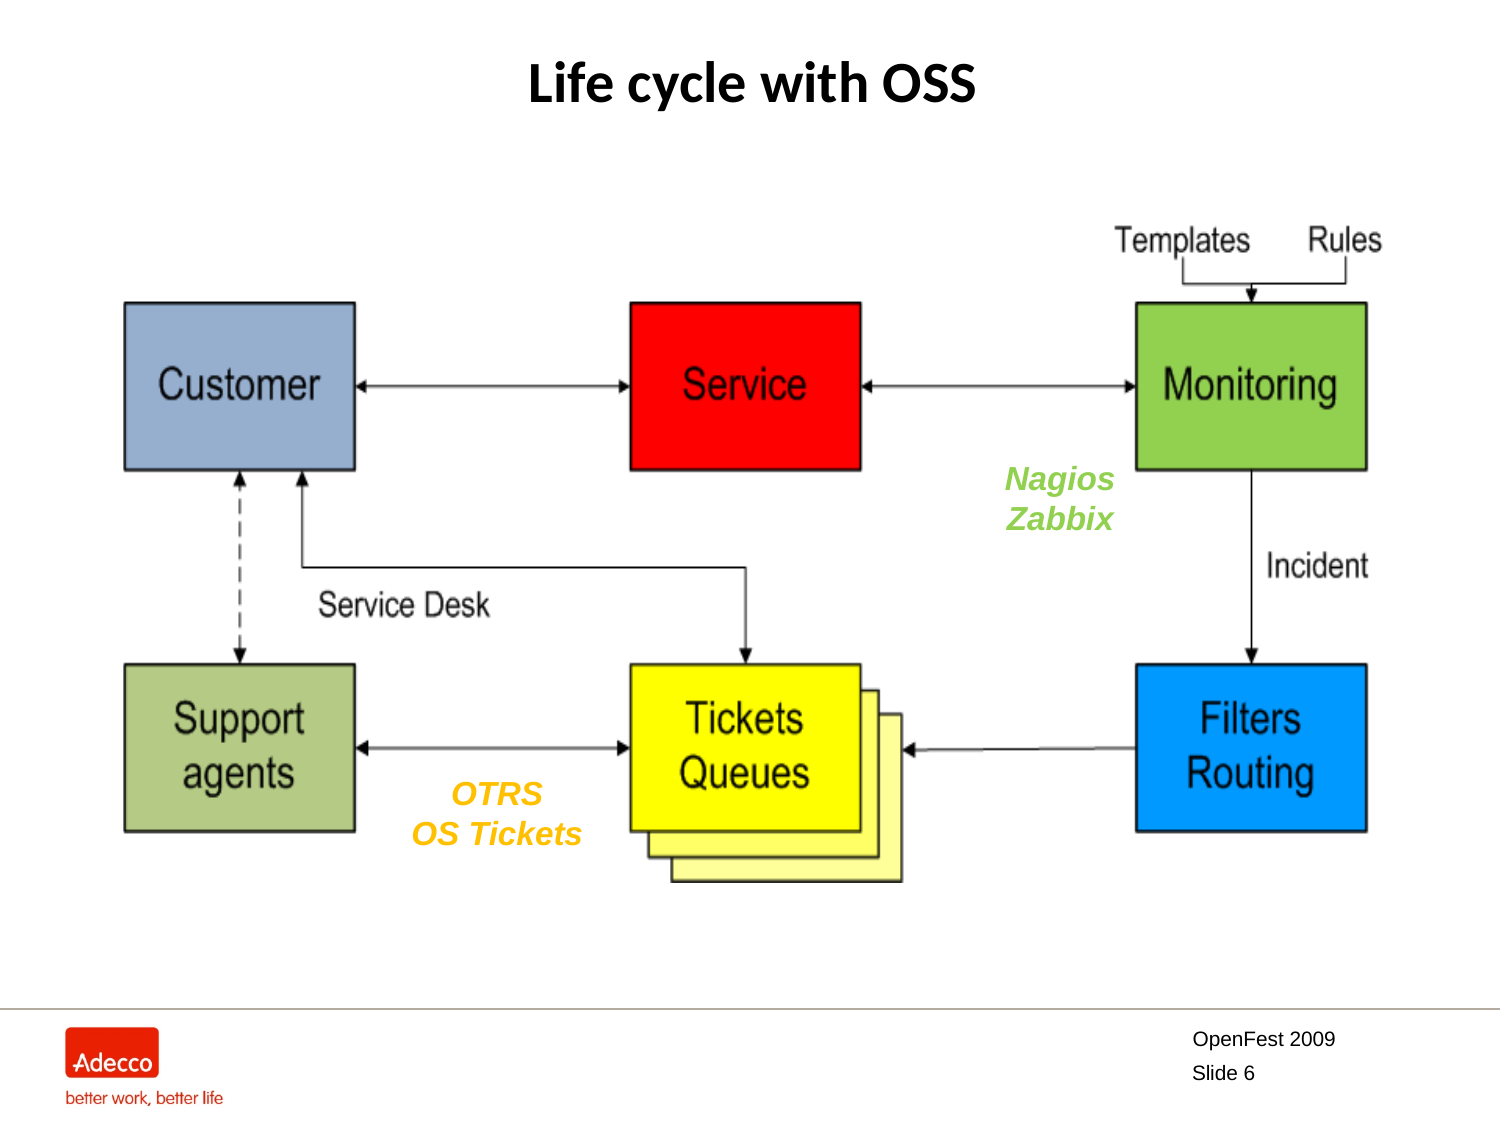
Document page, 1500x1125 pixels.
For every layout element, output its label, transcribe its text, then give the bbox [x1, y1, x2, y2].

text_box Slide <number> [1192, 1059, 1443, 1087]
text_box Nagios Zabbix [967, 449, 1153, 546]
text_box OpenFest 2009 [1192, 1025, 1443, 1056]
text_box OTRS OS Tickets [384, 764, 611, 860]
text_box [123, 215, 1384, 884]
title Life cycle with OSS [65, 58, 1441, 213]
picture [62, 1024, 225, 1108]
